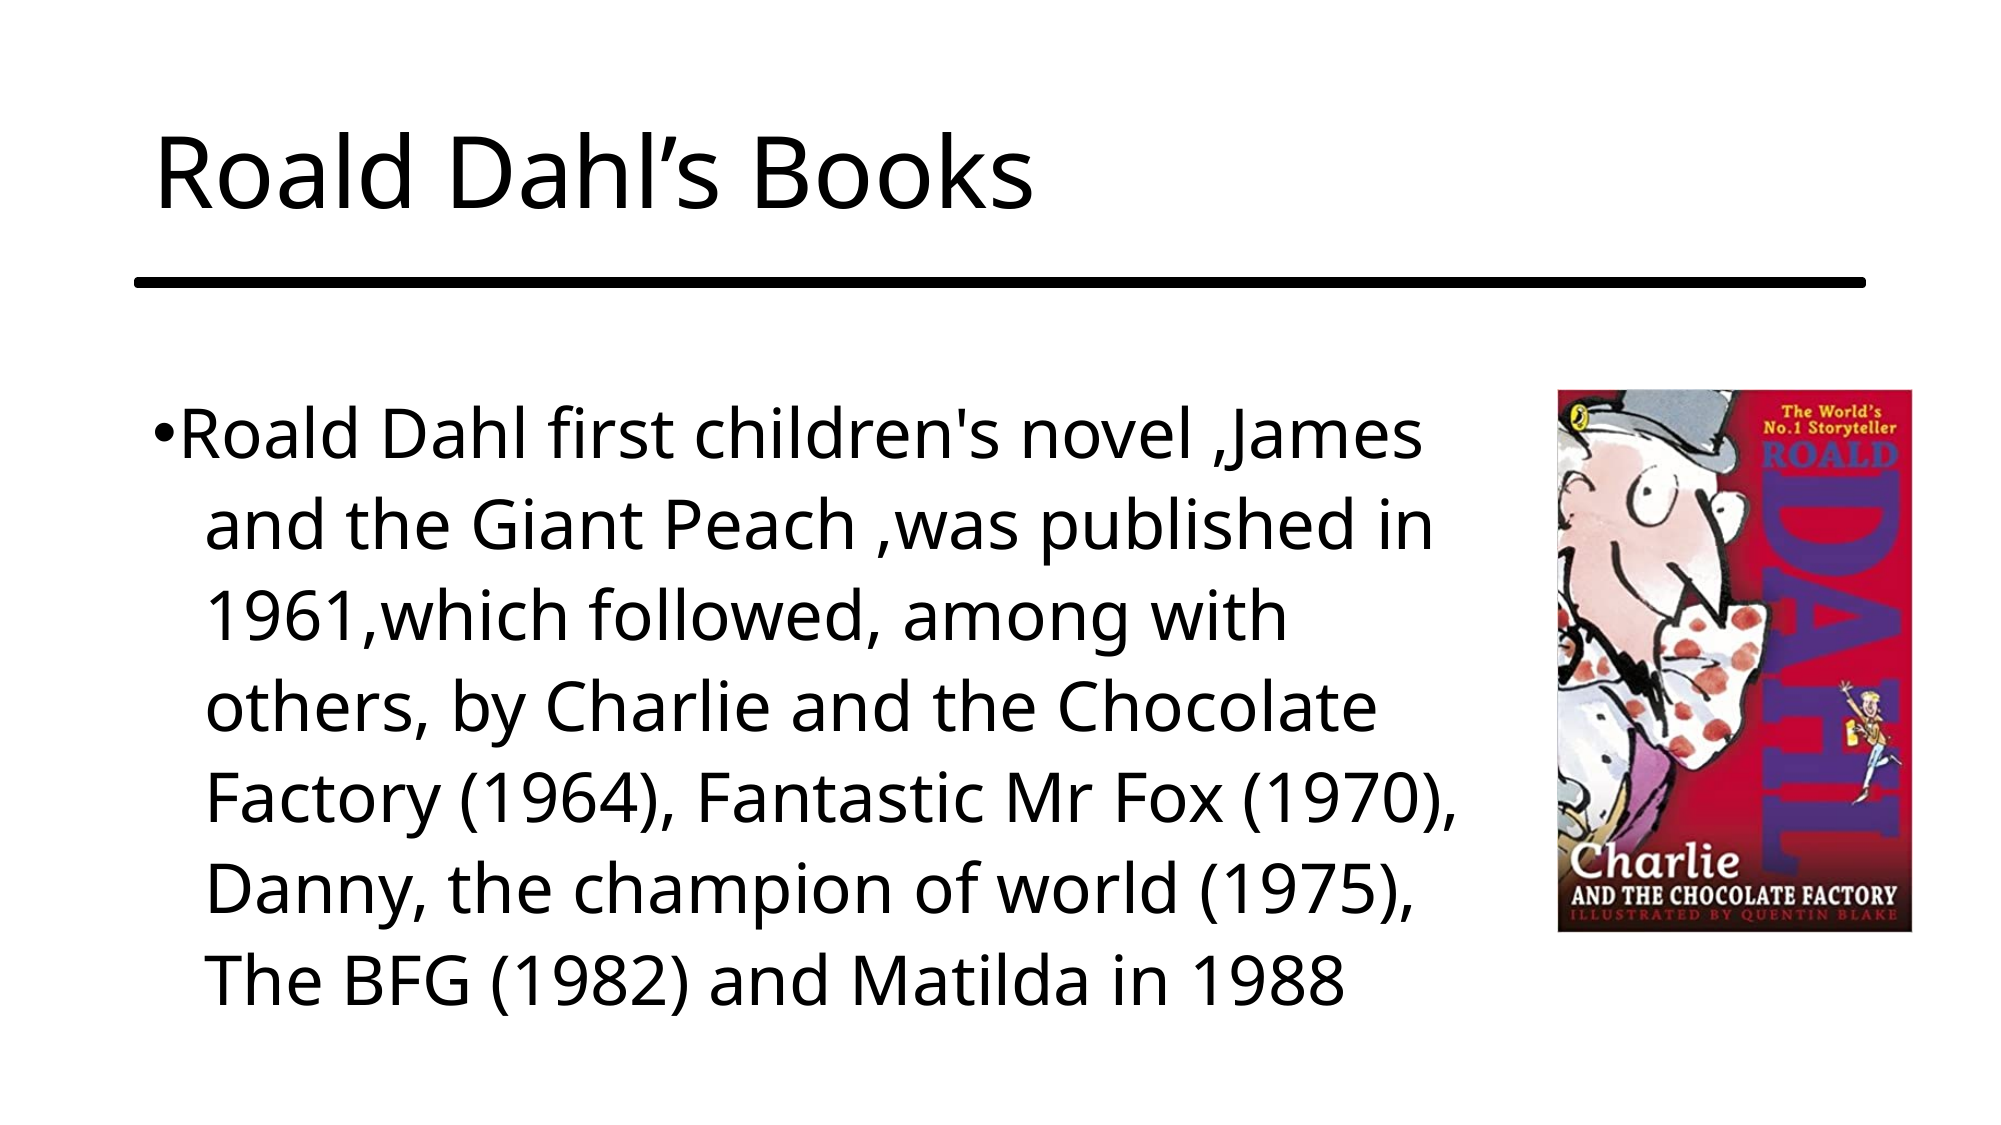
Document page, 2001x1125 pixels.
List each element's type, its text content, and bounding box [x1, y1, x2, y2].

picture [1557, 389, 1913, 933]
title Roald Dahl’s Books [137, 59, 1863, 278]
list Roald Dahl first children's novel ,James and the Giant Peach ,was published in 1961,which followed, among with others, by Charlie and the Chocolate Factory (1964), Fantastic Mr Fox (1970), Danny, the champion of world (1975), The BFG (1982) and Matilda in 1988 [137, 374, 1491, 1125]
